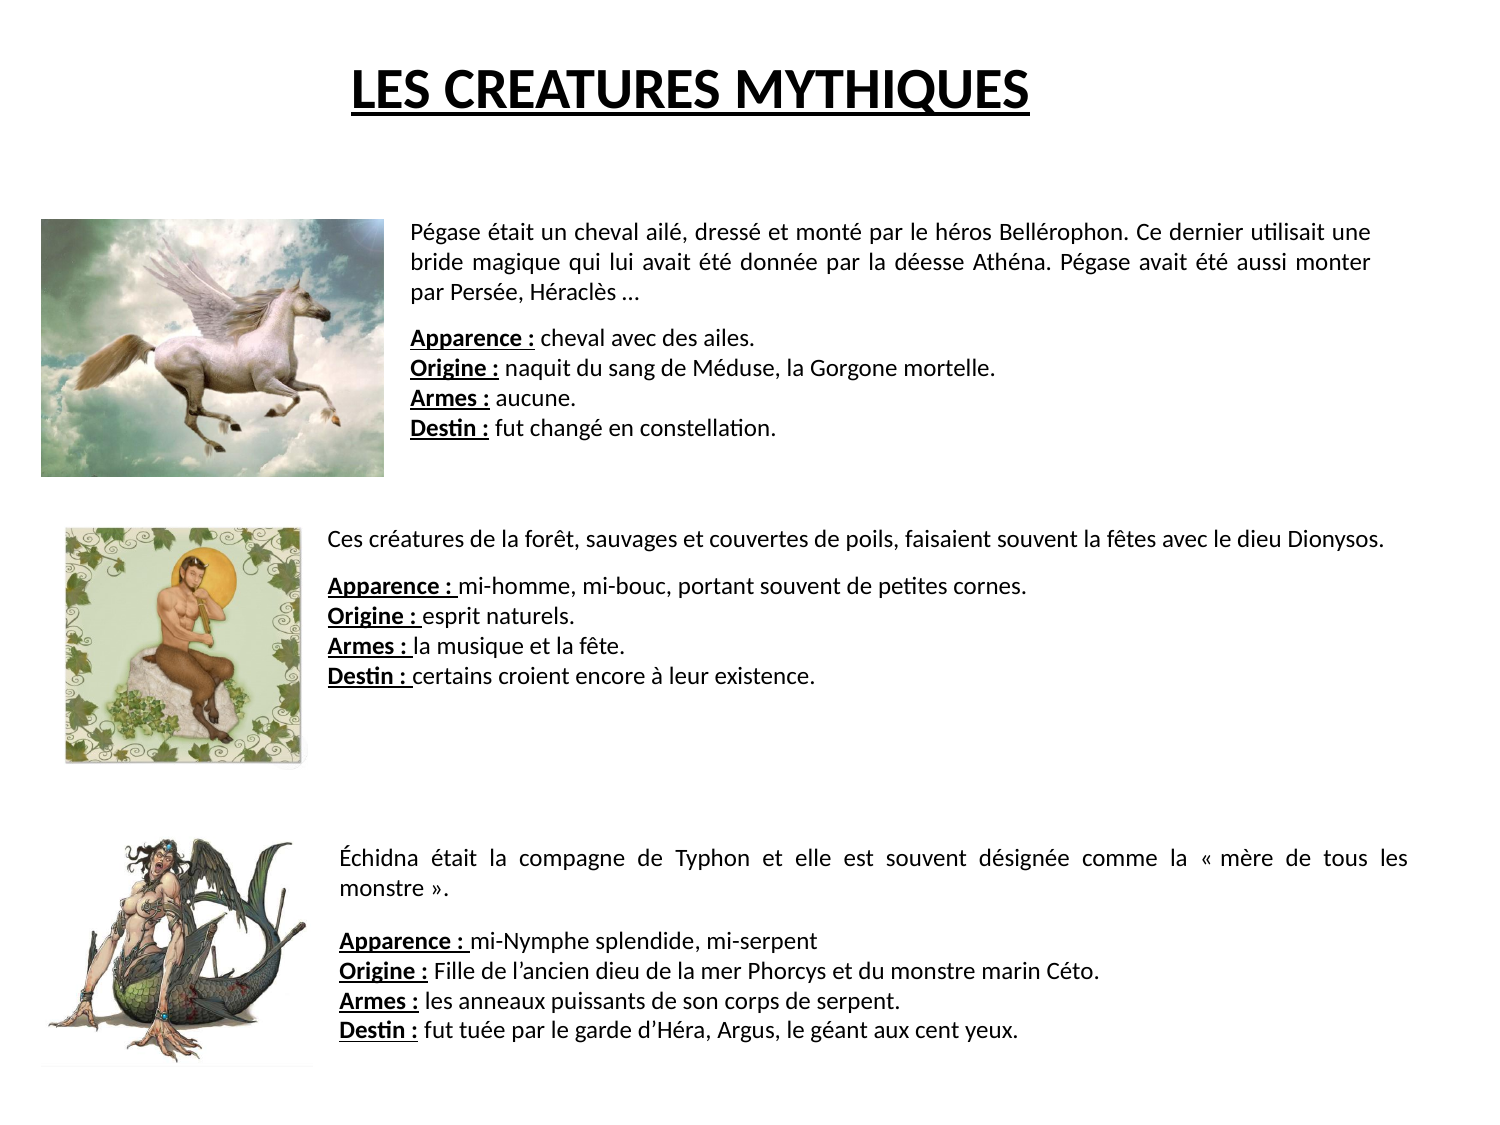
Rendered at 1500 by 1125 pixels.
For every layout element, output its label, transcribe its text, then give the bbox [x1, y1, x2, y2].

picture [41, 810, 313, 1067]
picture [41, 219, 384, 477]
text_box Apparence : cheval avec des ailes. Origine : naquit du sang de Méduse, la Gorgone mortelle. Armes : aucune. Destin : fut changé en constellation. [395, 314, 1341, 449]
text_box Échidna était la compagne de Typhon et elle est souvent désignée comme la « mère de tous les monstre ». [324, 834, 1424, 909]
text_box LES CREATURES MYTHIQUES [336, 42, 1058, 128]
text_box Ces créatures de la forêt, sauvages et couvertes de poils, faisaient souvent la fêtes avec le dieu Dionysos. [312, 515, 1412, 561]
text_box Apparence : mi-homme, mi-bouc, portant souvent de petites cornes. Origine : esprit naturels. Armes : la musique et la fête. Destin : certains croient encore à leur existence. [312, 562, 1424, 698]
picture [53, 515, 313, 776]
text_box Pégase était un cheval ailé, dressé et monté par le héros Bellérophon. Ce dernier utilisait une bride magique qui lui avait été donnée par la déesse Athéna. Pégase avait été aussi monter par Persée, Héraclès … [395, 208, 1388, 313]
text_box Apparence : mi-Nymphe splendide, mi-serpent Origine : Fille de l’ancien dieu de la mer Phorcys et du monstre marin Céto. Armes : les anneaux puissants de son corps de serpent. Destin : fut tuée par le garde d’Héra, Argus, le géant aux cent yeux. [324, 916, 1424, 1052]
